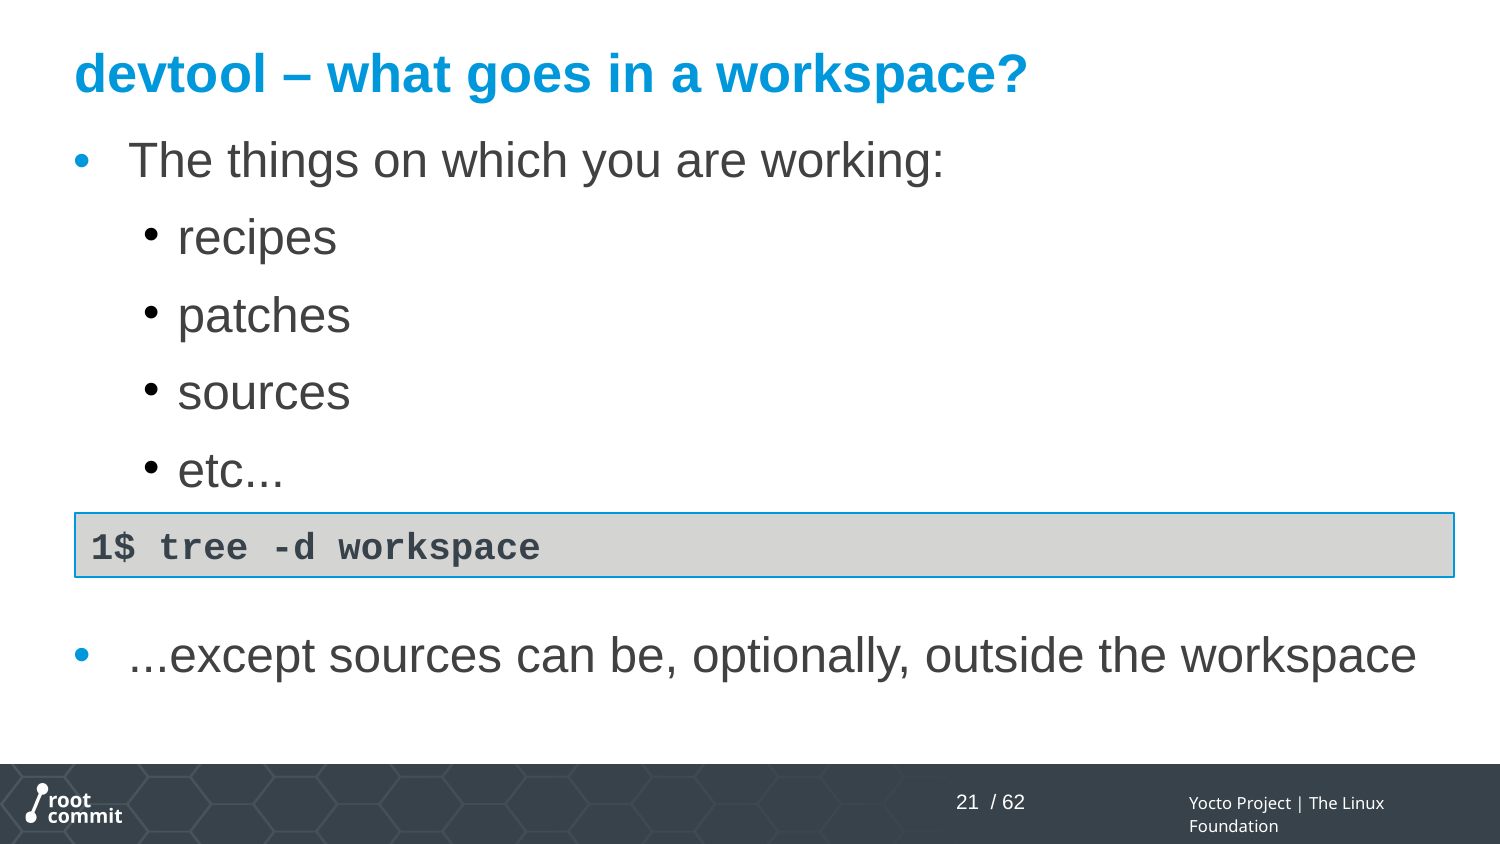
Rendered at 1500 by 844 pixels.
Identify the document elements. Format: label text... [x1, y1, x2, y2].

text_box 1$ tree -d workspace [75, 513, 1455, 578]
text_box devtool – what goes in a workspace? [74, 50, 1424, 159]
text_box The things on which you are working: recipes patches sources etc... ...except sources can be, optionally, outside the workspace [72, 132, 1422, 738]
picture [0, 0, 1500, 844]
